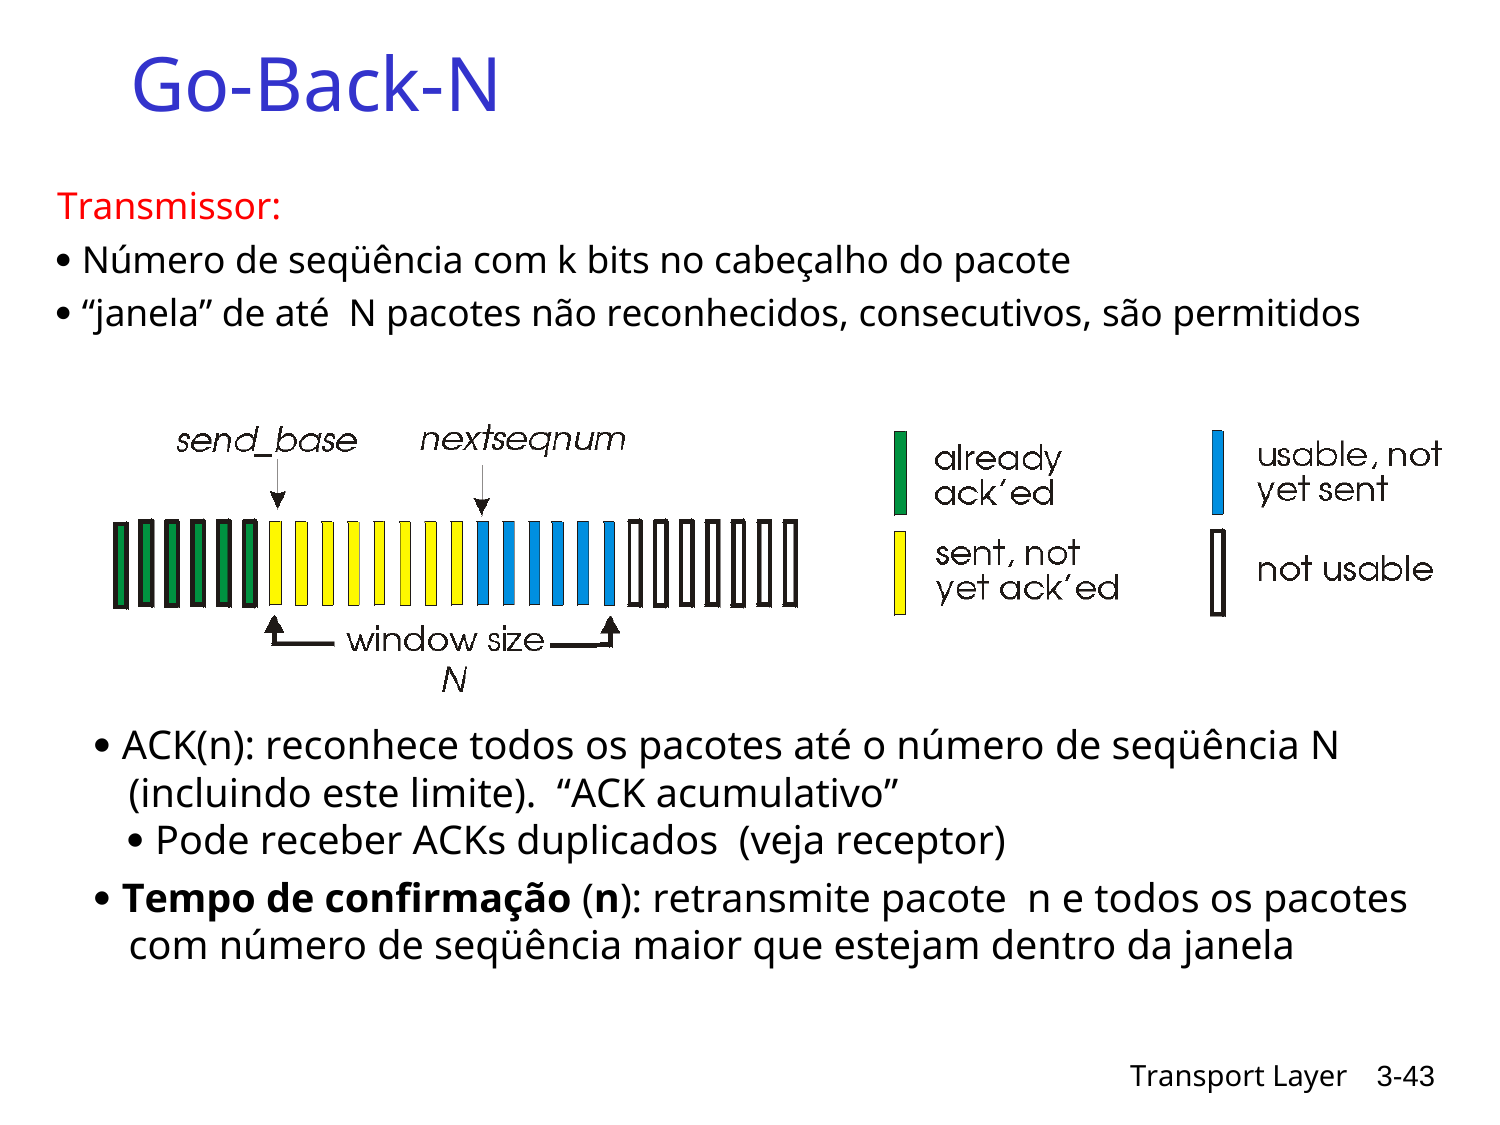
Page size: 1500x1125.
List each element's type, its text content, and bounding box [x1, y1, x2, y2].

text_box Transport Layer [887, 1050, 1339, 1125]
text_box Go-Back-N [115, 28, 1348, 154]
list Transmissor:  Número de seqüência com k bits no cabeçalho do pacote  “janela” de até N pacotes não reconhecidos, consecutivos, são permitidos [42, 174, 1469, 375]
text_box 3-<número> [1339, 1050, 1451, 1125]
text_box  ACK(n): reconhece todos os pacotes até o número de seqüência N (incluindo este limite). “ACK acumulativo”  Pode receber ACKs duplicados (veja receptor)  Tempo de confirmação (n): retransmite pacote n e todos os pacotes com número de seqüência maior que estejam dentro da janela [80, 712, 1447, 913]
picture [113, 424, 1442, 692]
